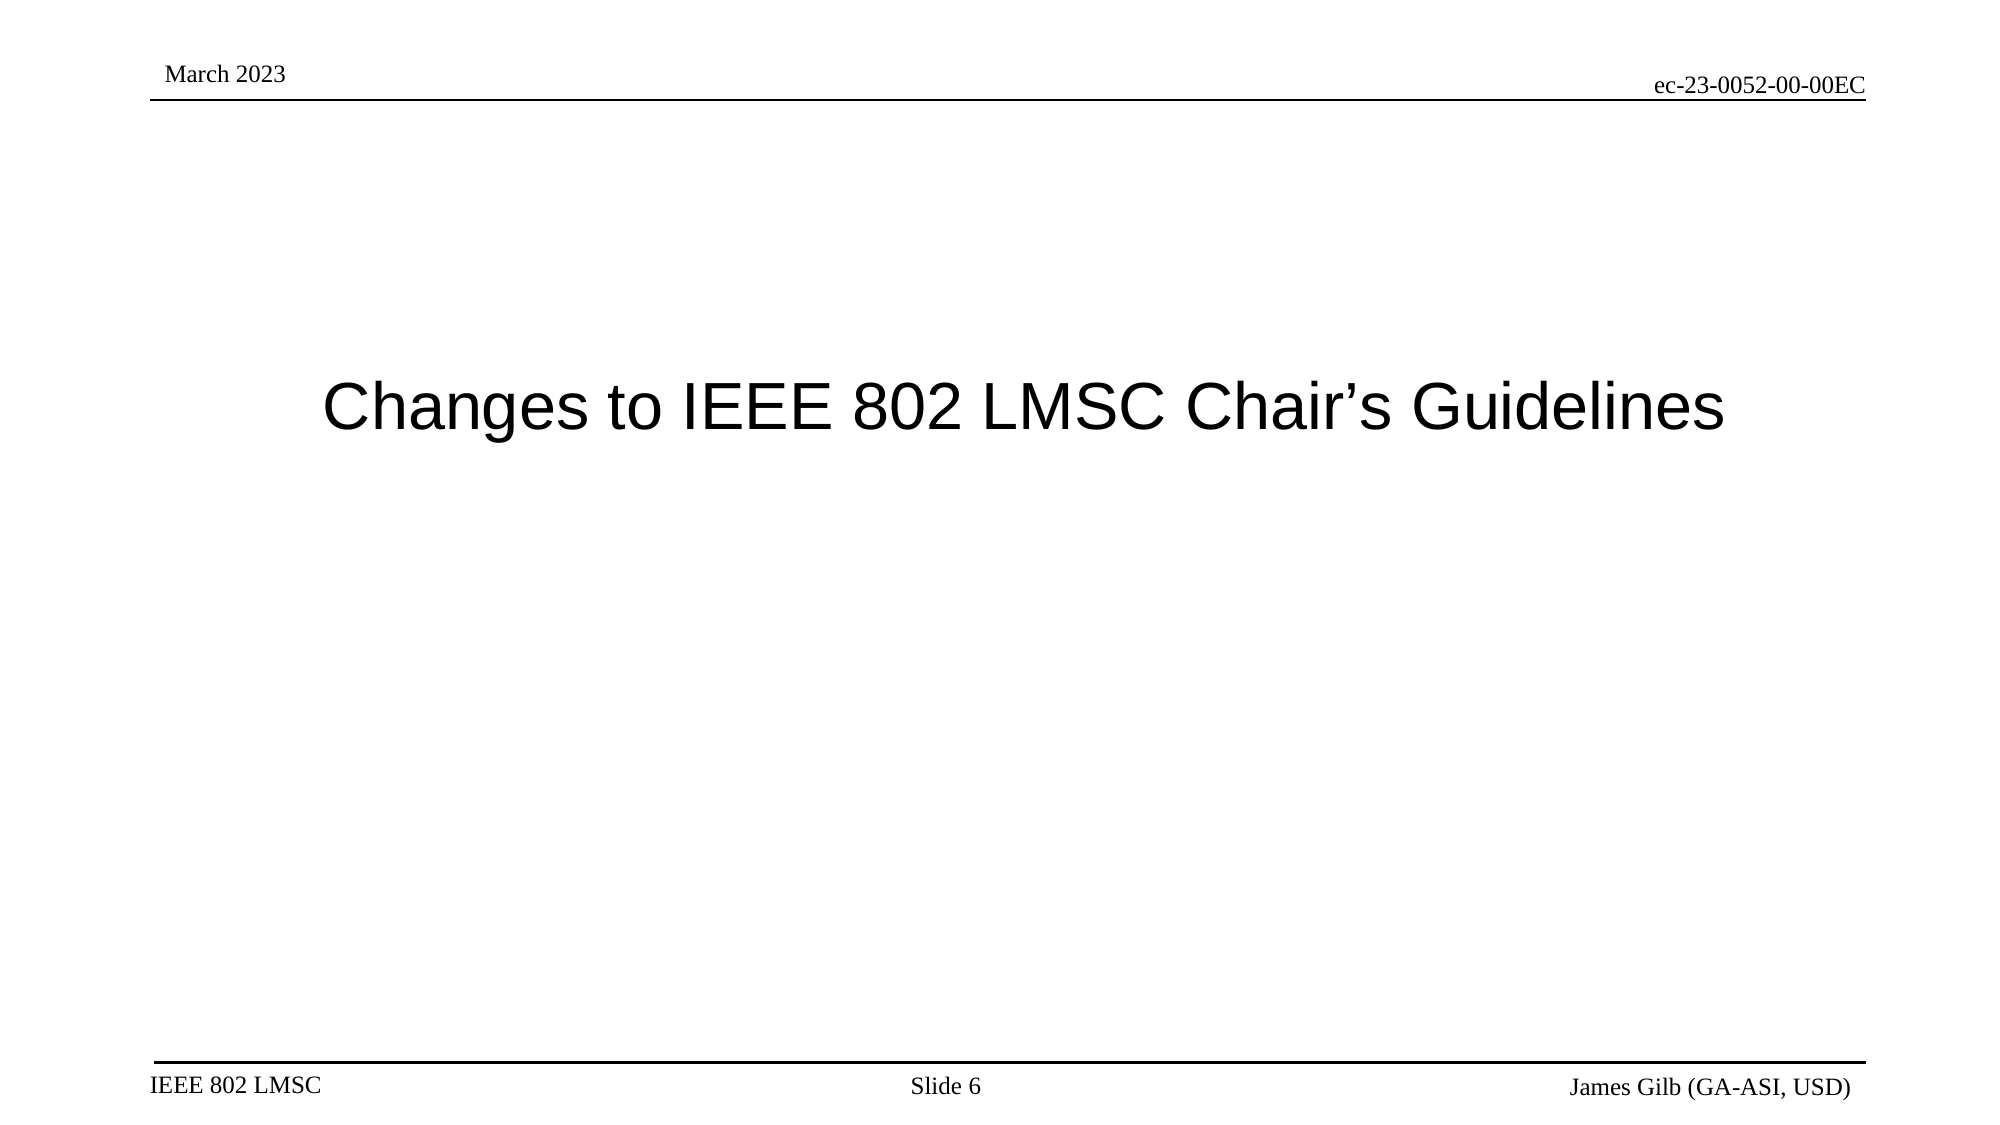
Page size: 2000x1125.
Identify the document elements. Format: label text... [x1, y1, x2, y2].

subtitle Changes to IEEE 802 LMSC Chair’s Guidelines [149, 112, 1900, 693]
